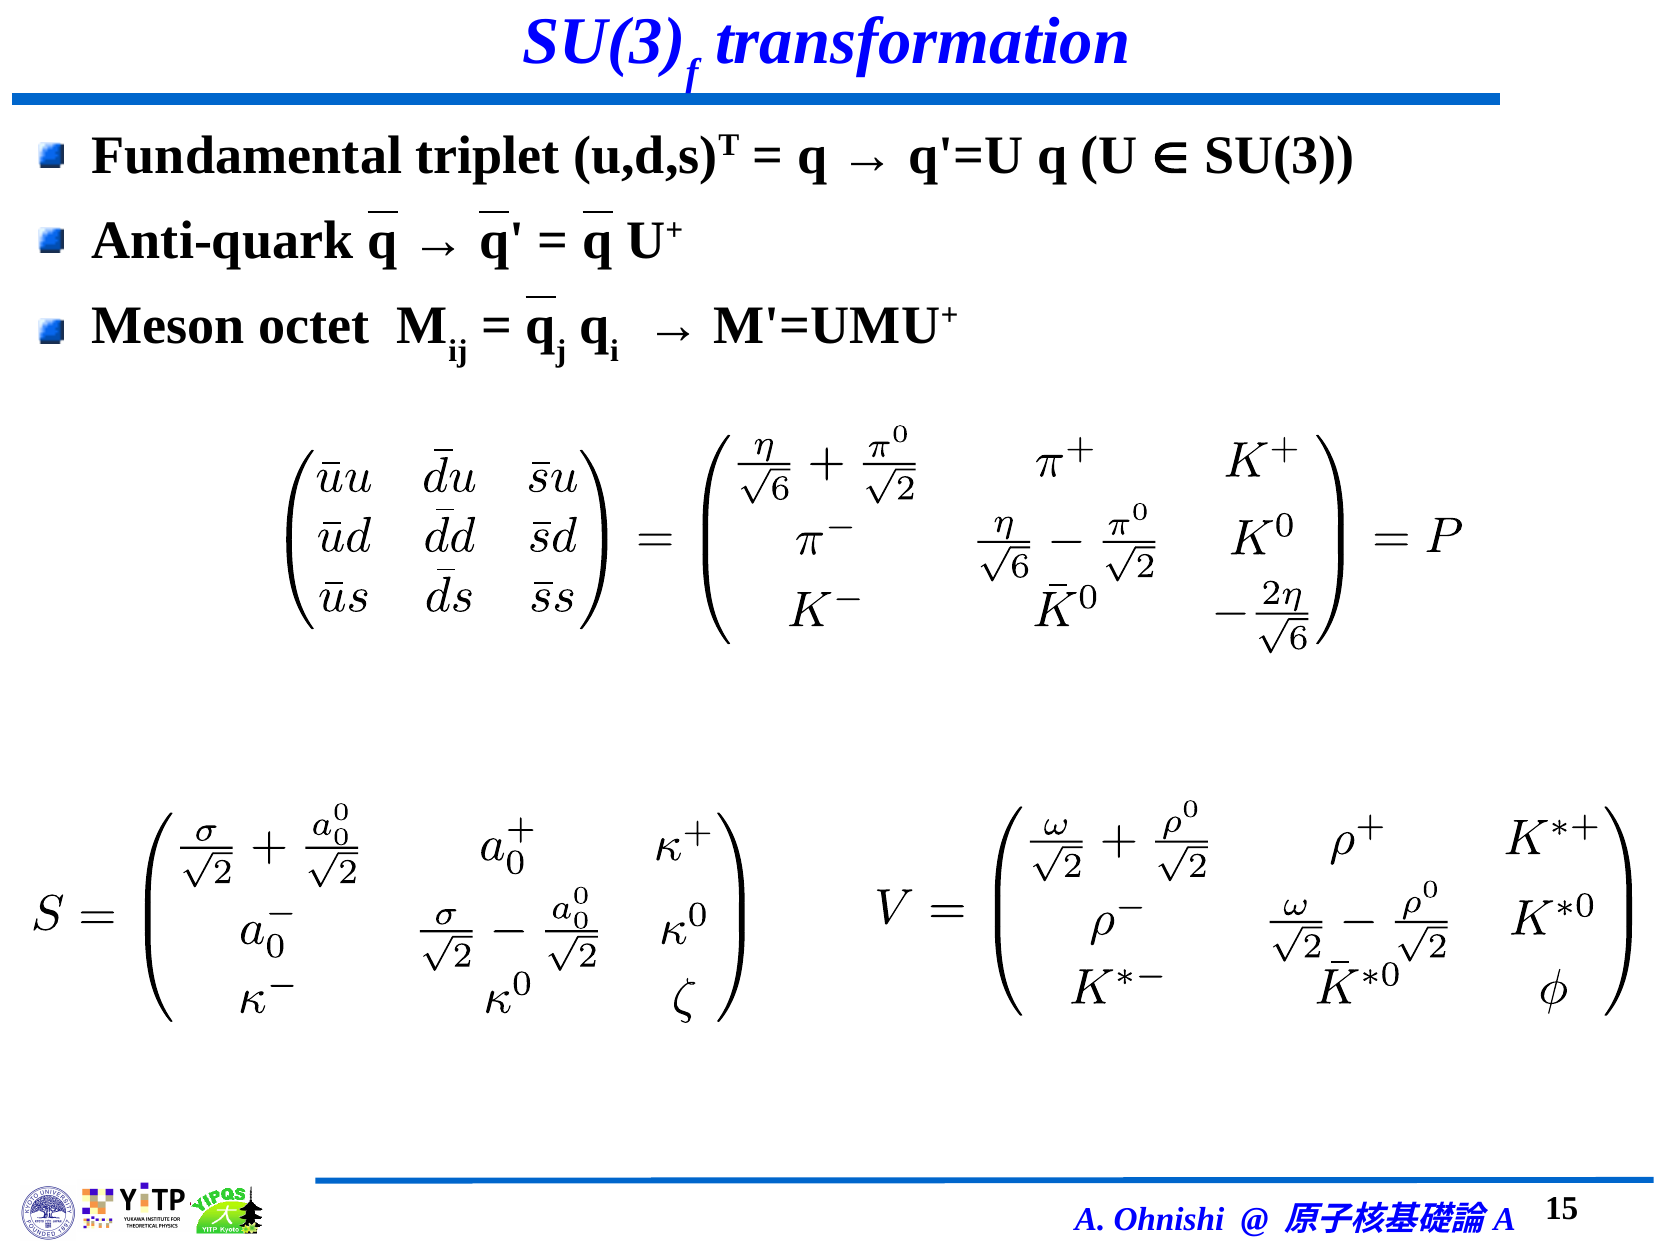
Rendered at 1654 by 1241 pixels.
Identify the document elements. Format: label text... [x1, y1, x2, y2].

list Fundamental triplet (u,d,s)T = q → q'=U q (U  SU(3)) Anti-quark q → q' = q U+ Meson octet Mij = qj qi → M'=UMU+ [20, 124, 1621, 402]
picture [77, 1179, 263, 1234]
picture [20, 1185, 76, 1241]
text_box [271, 425, 1464, 654]
text_box [30, 803, 759, 1023]
text_box [874, 800, 1647, 1016]
title SU(3)f transformation [0, 0, 1654, 99]
